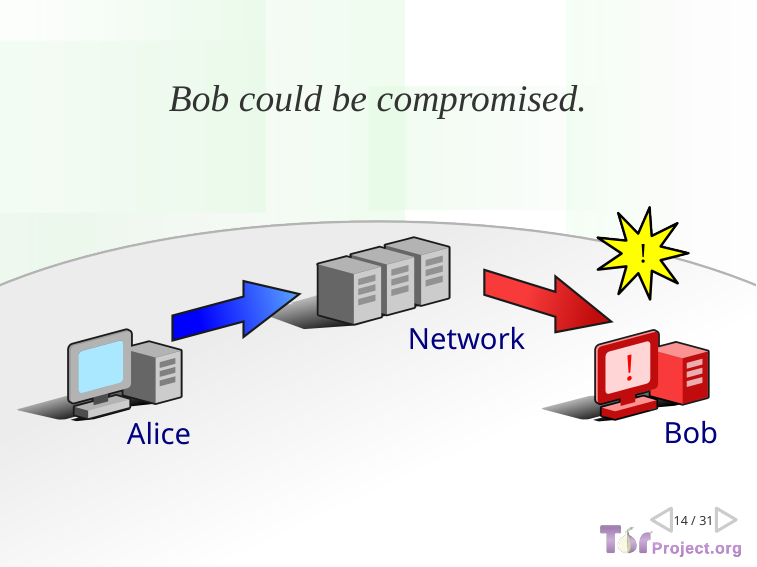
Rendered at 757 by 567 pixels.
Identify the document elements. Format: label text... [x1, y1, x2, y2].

text_box Network [382, 310, 551, 361]
picture [0, 0, 757, 567]
text_box Bob could be compromised. [0, 70, 756, 127]
text_box [651, 508, 672, 532]
text_box Bob [634, 404, 748, 455]
text_box Alice [102, 405, 216, 456]
text_box [716, 508, 737, 532]
text_box <number> / 31 [618, 504, 756, 555]
